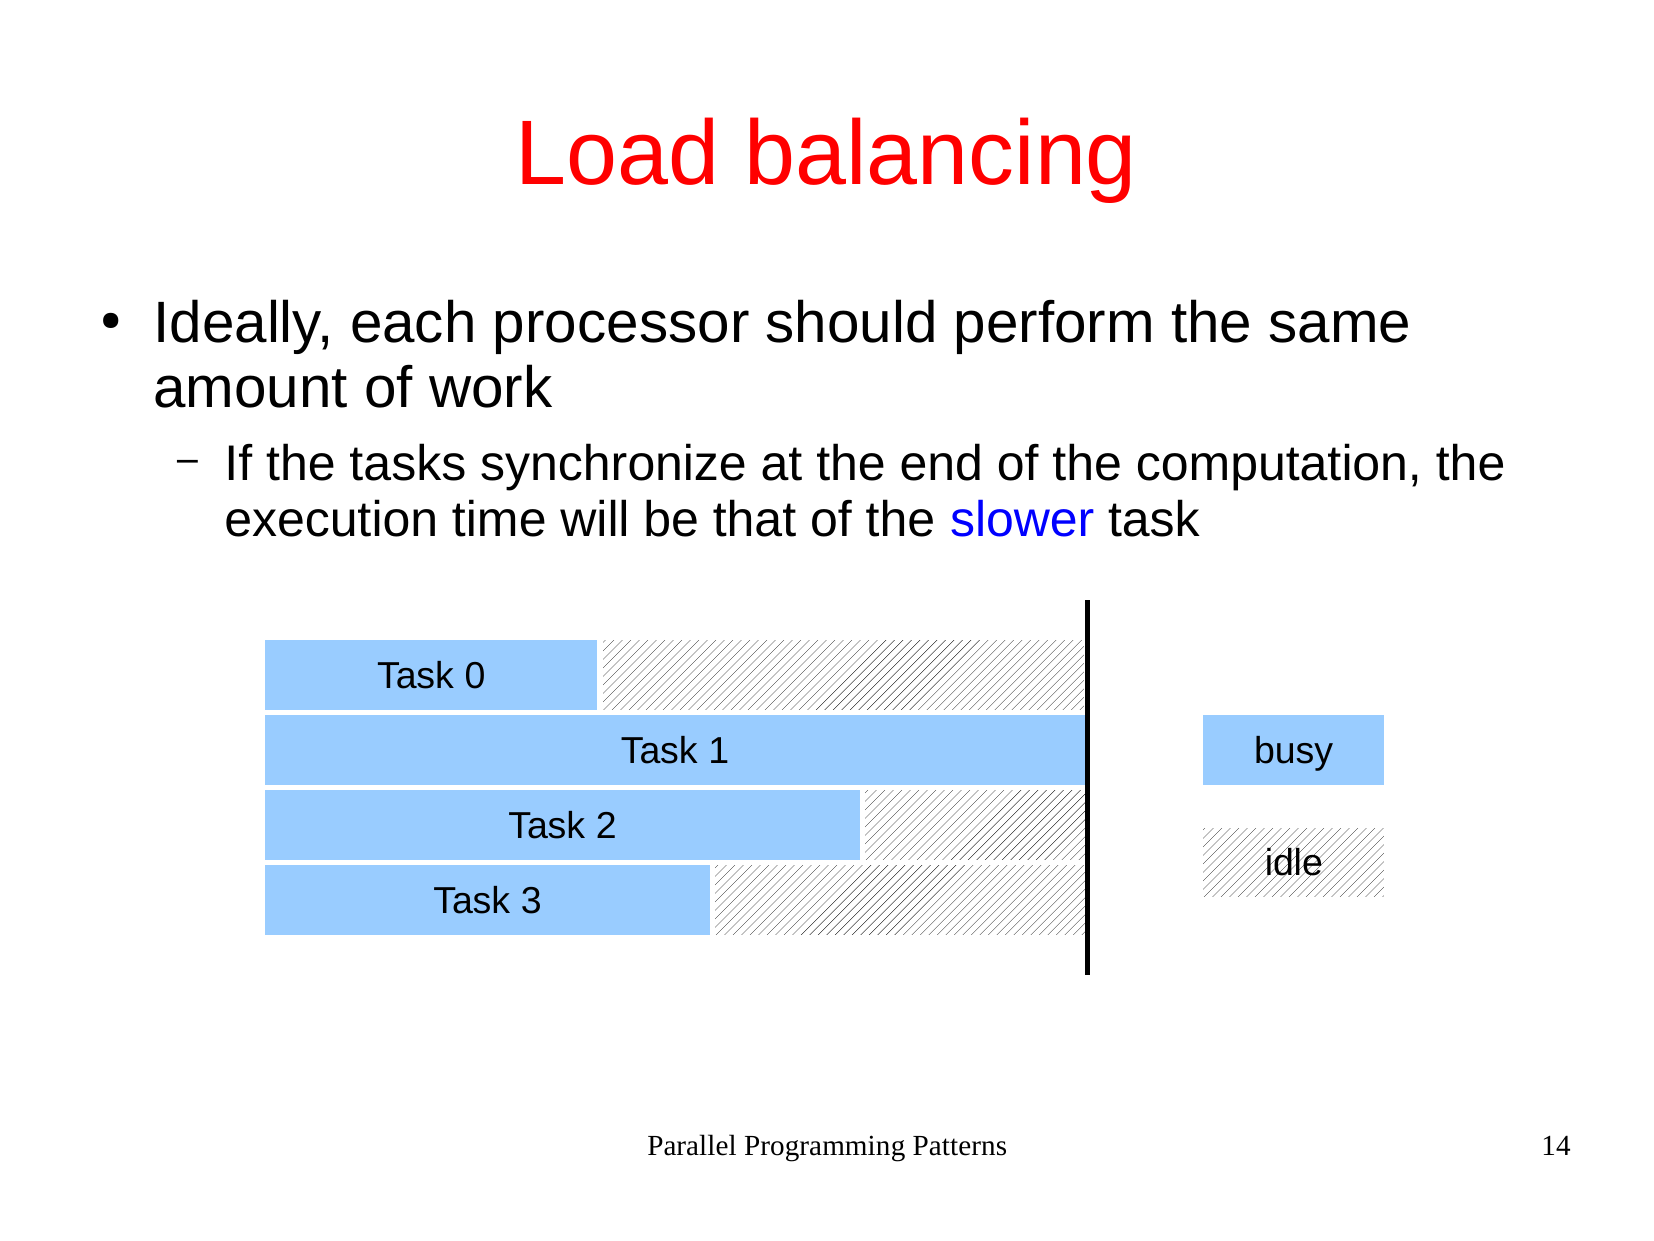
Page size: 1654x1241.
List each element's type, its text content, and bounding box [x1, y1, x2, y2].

text_box Task 0 [262, 637, 599, 713]
title Load balancing [82, 49, 1571, 257]
text_box Task 3 [262, 862, 712, 938]
text_box busy [1199, 712, 1388, 788]
text_box Task 1 [262, 713, 1085, 787]
text_box idle [1199, 825, 1388, 901]
list Ideally, each processor should perform the same amount of work If the tasks synchronize at the end of the computation, the execution time will be that of the slower task [82, 290, 1571, 1109]
text_box Task 2 [262, 787, 862, 862]
text_box [712, 787, 1085, 938]
text_box [599, 637, 1085, 713]
